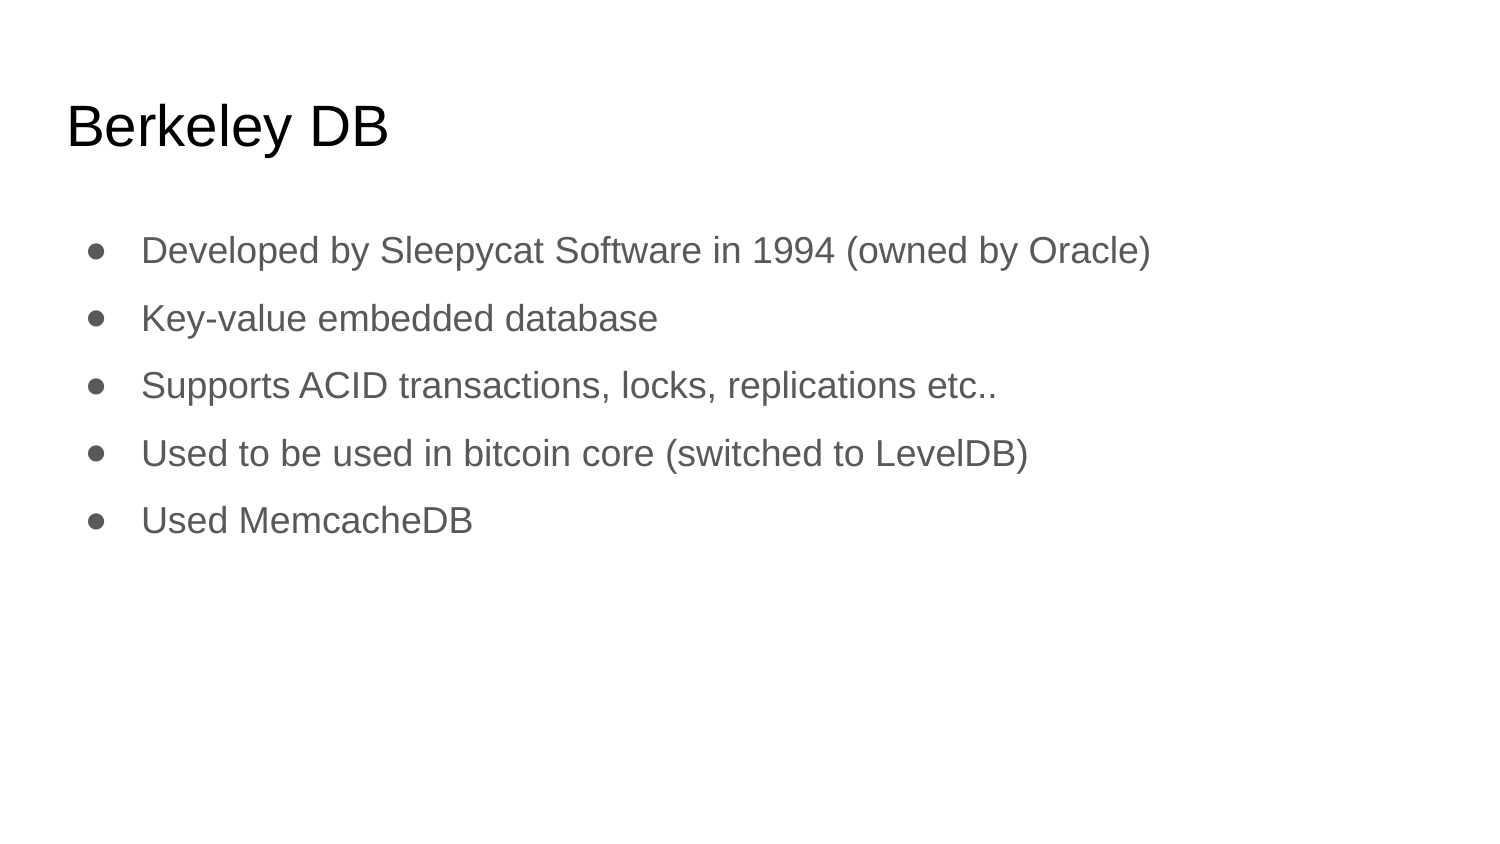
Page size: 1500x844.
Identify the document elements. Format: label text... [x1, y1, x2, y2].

title Berkeley DB [51, 72, 1449, 167]
list Developed by Sleepycat Software in 1994 (owned by Oracle) Key-value embedded database Supports ACID transactions, locks, replications etc.. Used to be used in bitcoin core (switched to LevelDB) Used MemcacheDB [51, 189, 1449, 750]
